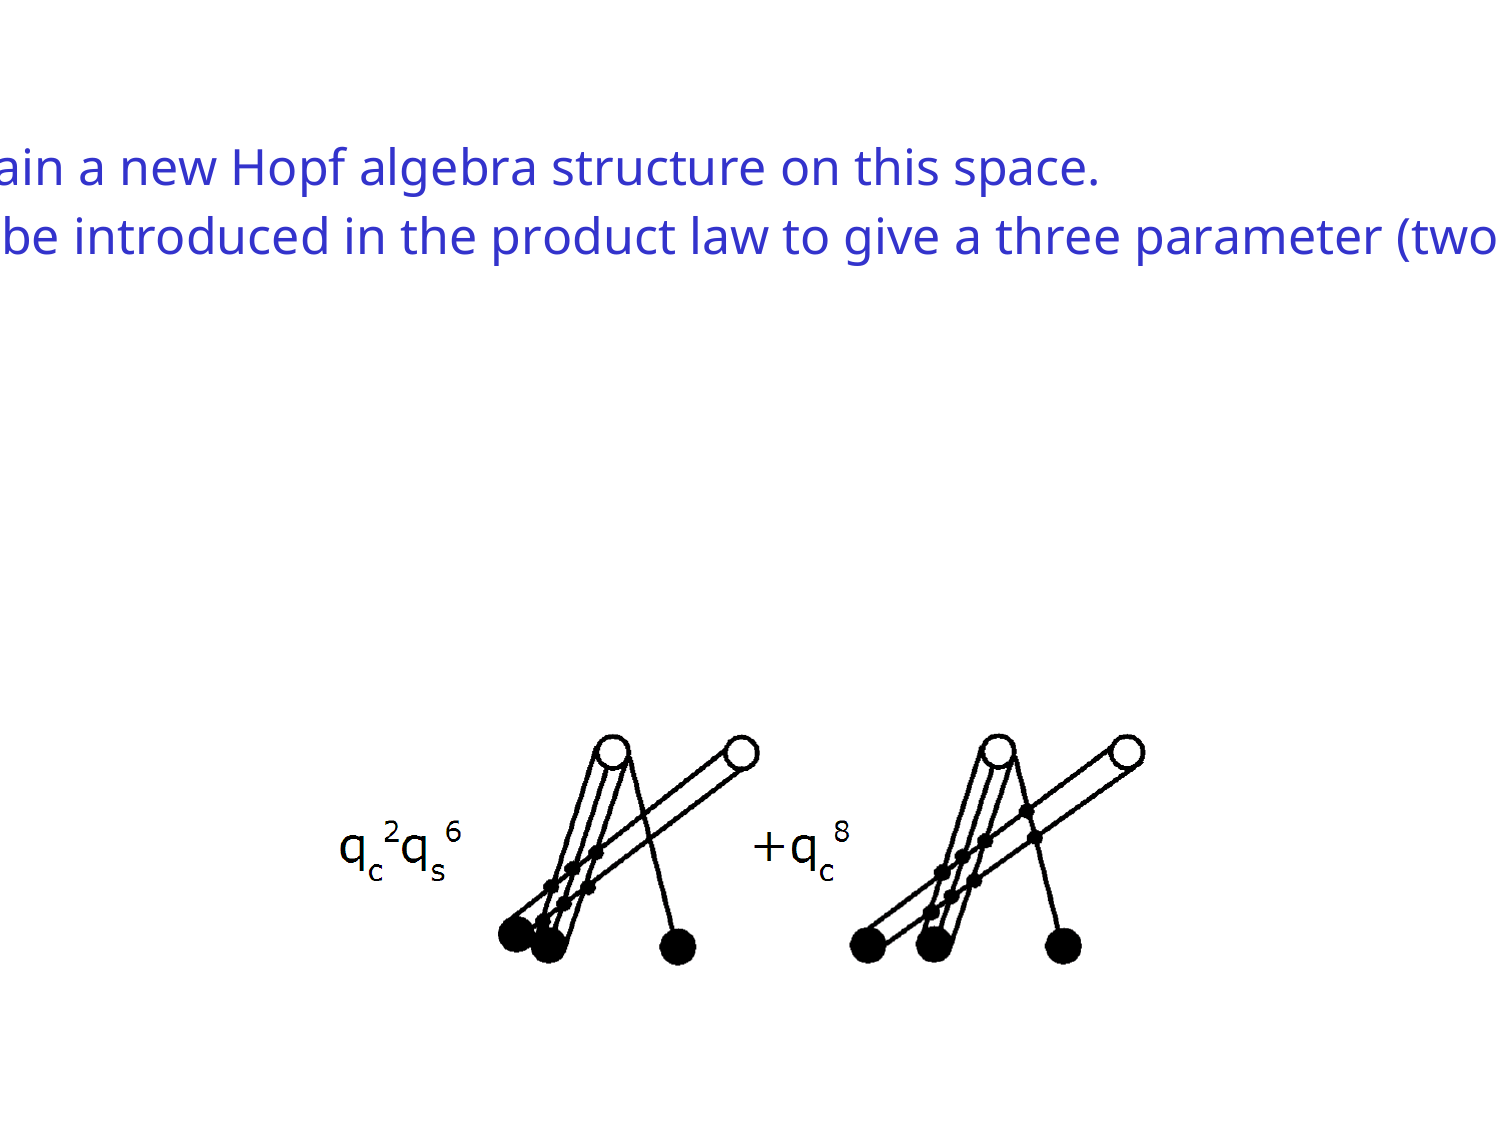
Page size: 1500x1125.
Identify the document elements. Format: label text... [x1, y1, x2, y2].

text_box Labelled diagrams generate the space of Matrix Quasisymmetric Functions, we thus obtain a new Hopf algebra structure on this space. Natural deformations (counting graph parameters as crossings and superpositions) can be introduced in the product law to give a three parameter (two formal - or continuous - and one boolean) true Hopf deformation of this algebra of diagrams. [0, 117, 1500, 403]
picture [319, 708, 1181, 1031]
